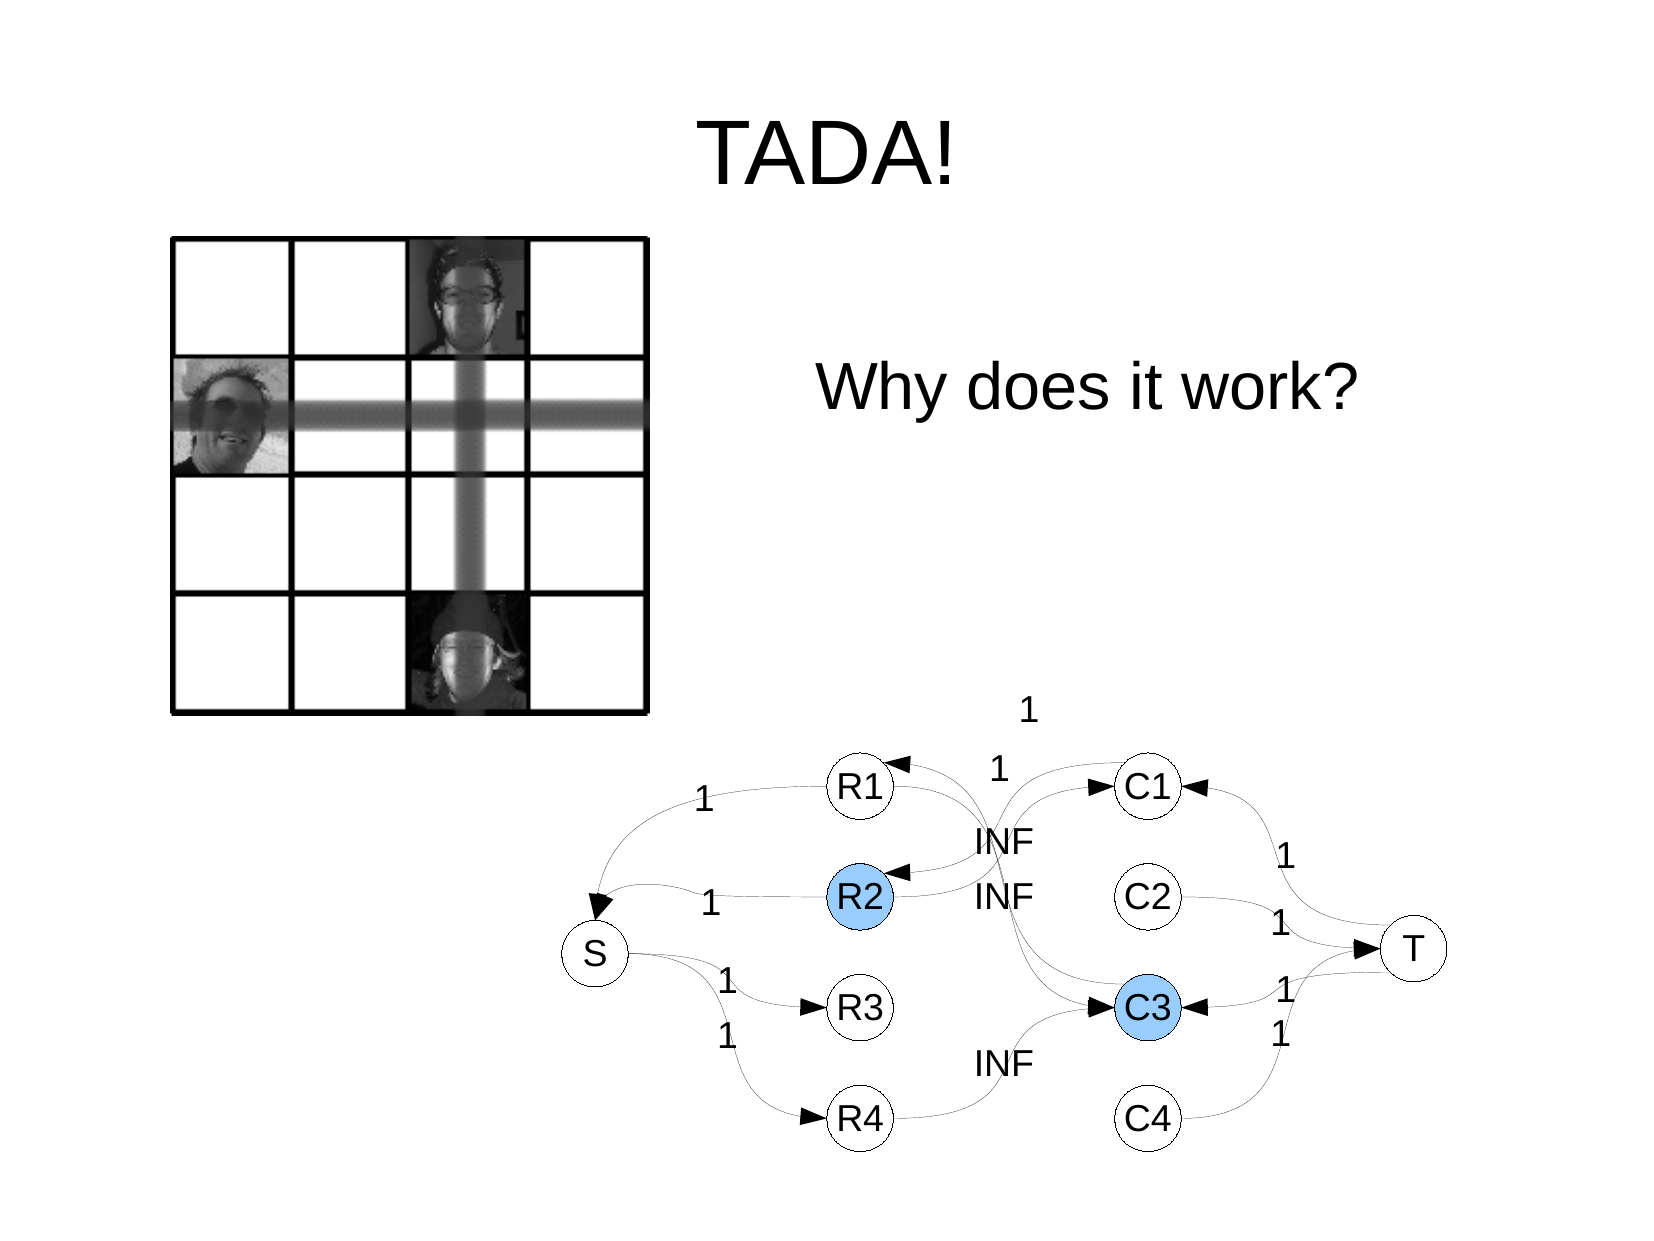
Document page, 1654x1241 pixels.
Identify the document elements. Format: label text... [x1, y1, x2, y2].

text_box 1 [974, 740, 1025, 798]
text_box C2 [1114, 863, 1182, 931]
list Why does it work? [797, 349, 1571, 562]
text_box R3 [826, 974, 894, 1041]
title TADA! [82, 56, 1571, 250]
text_box R1 [826, 752, 894, 820]
text_box R2 [826, 863, 894, 931]
text_box C3 [1114, 974, 1182, 1041]
text_box C4 [1114, 1085, 1182, 1152]
text_box R4 [826, 1085, 894, 1152]
text_box 1 [679, 769, 730, 827]
text_box C1 [1114, 752, 1182, 820]
text_box S [561, 920, 629, 987]
picture [170, 236, 650, 716]
text_box 1 [1003, 681, 1055, 739]
text_box T [1380, 915, 1447, 982]
